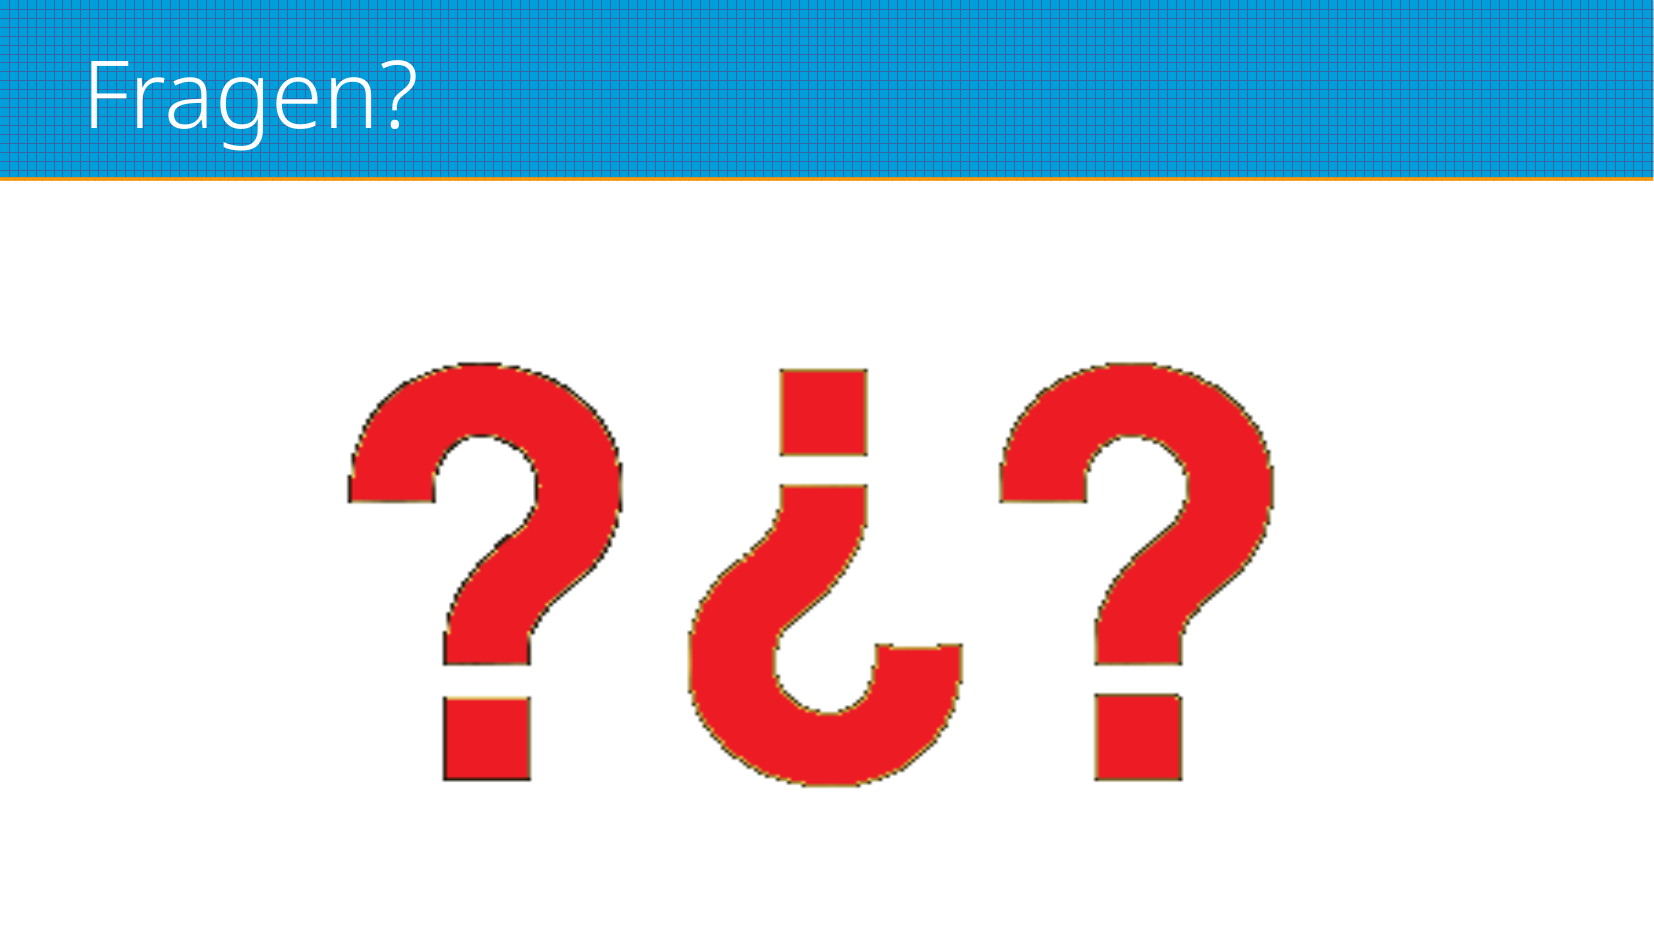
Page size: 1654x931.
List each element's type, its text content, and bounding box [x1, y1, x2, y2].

picture [265, 295, 1363, 857]
title Fragen? [82, 14, 1571, 171]
